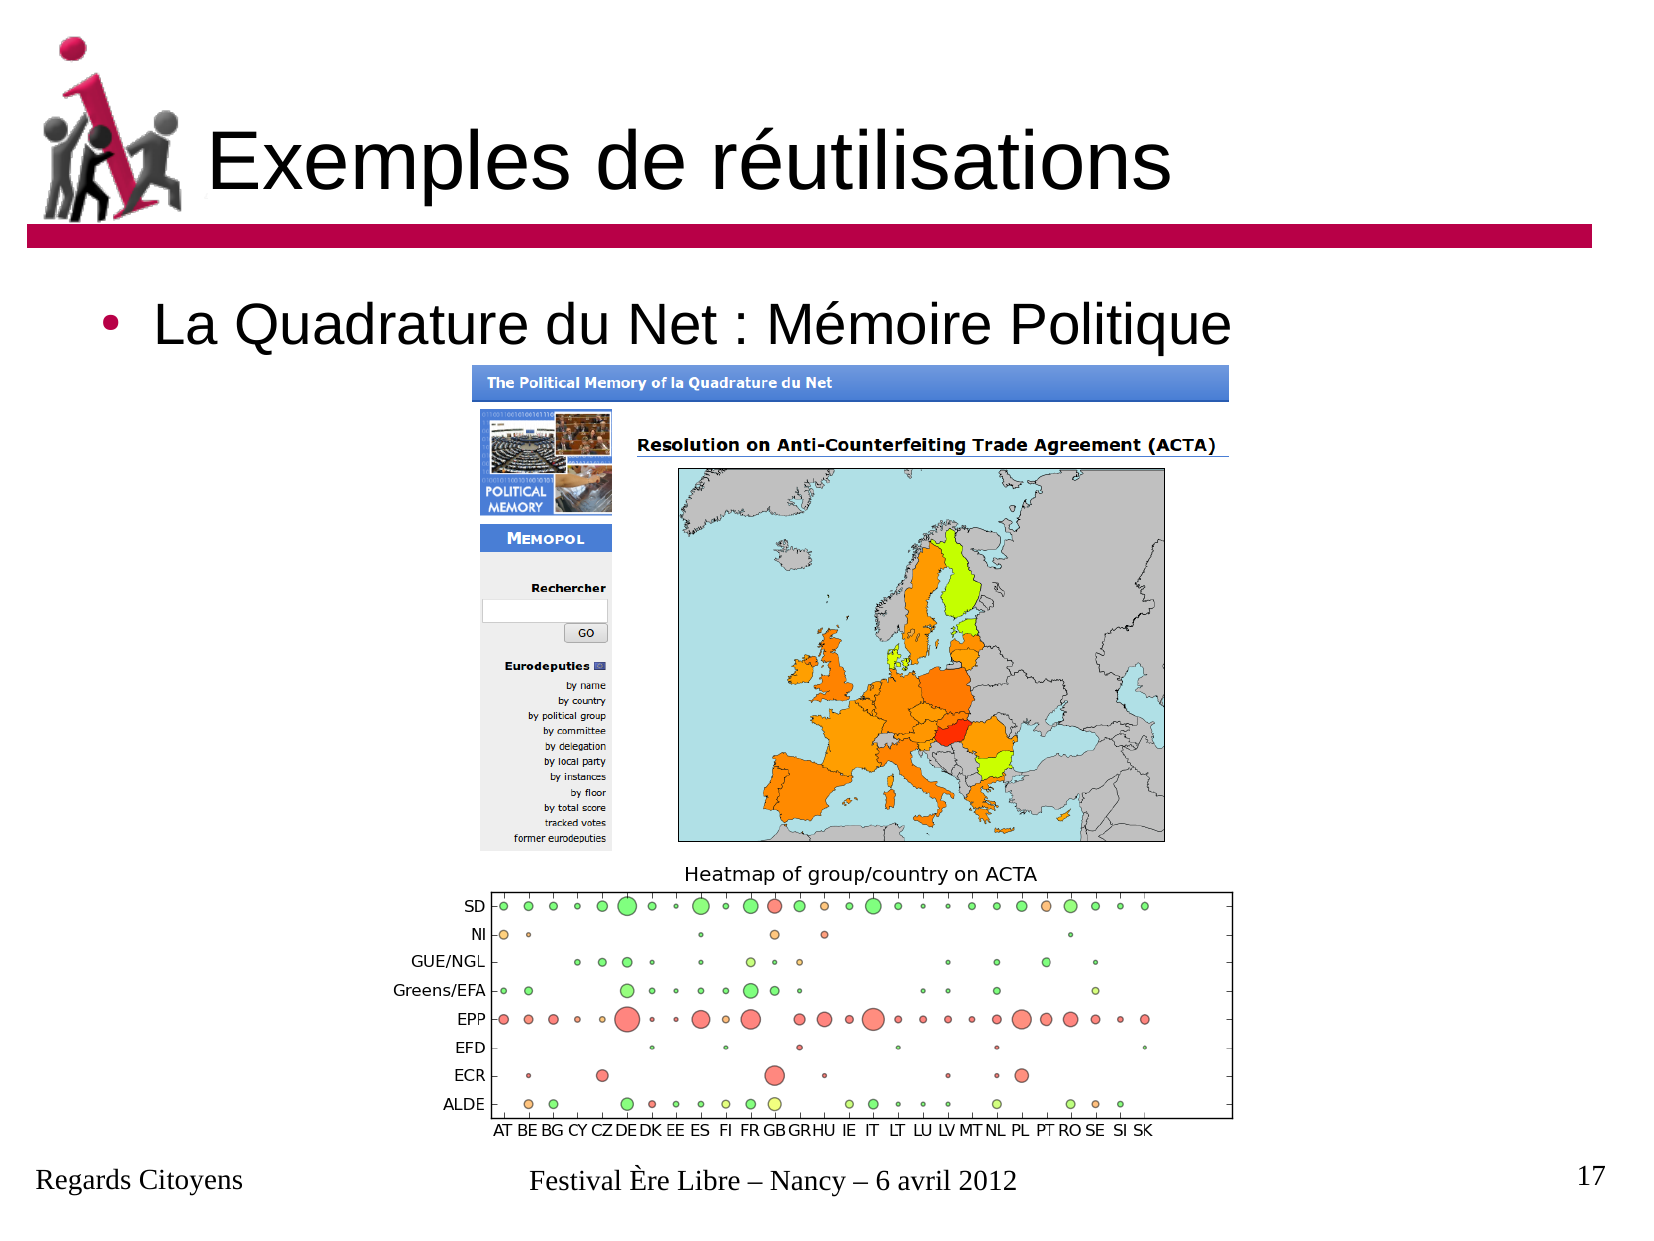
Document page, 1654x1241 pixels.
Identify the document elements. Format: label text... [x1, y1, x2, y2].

picture [383, 856, 1240, 1145]
title Exemples de réutilisations [206, 64, 1595, 258]
list La Quadrature du Net : Mémoire Politique [82, 291, 1613, 1111]
picture [472, 365, 1229, 851]
picture [27, 31, 208, 224]
